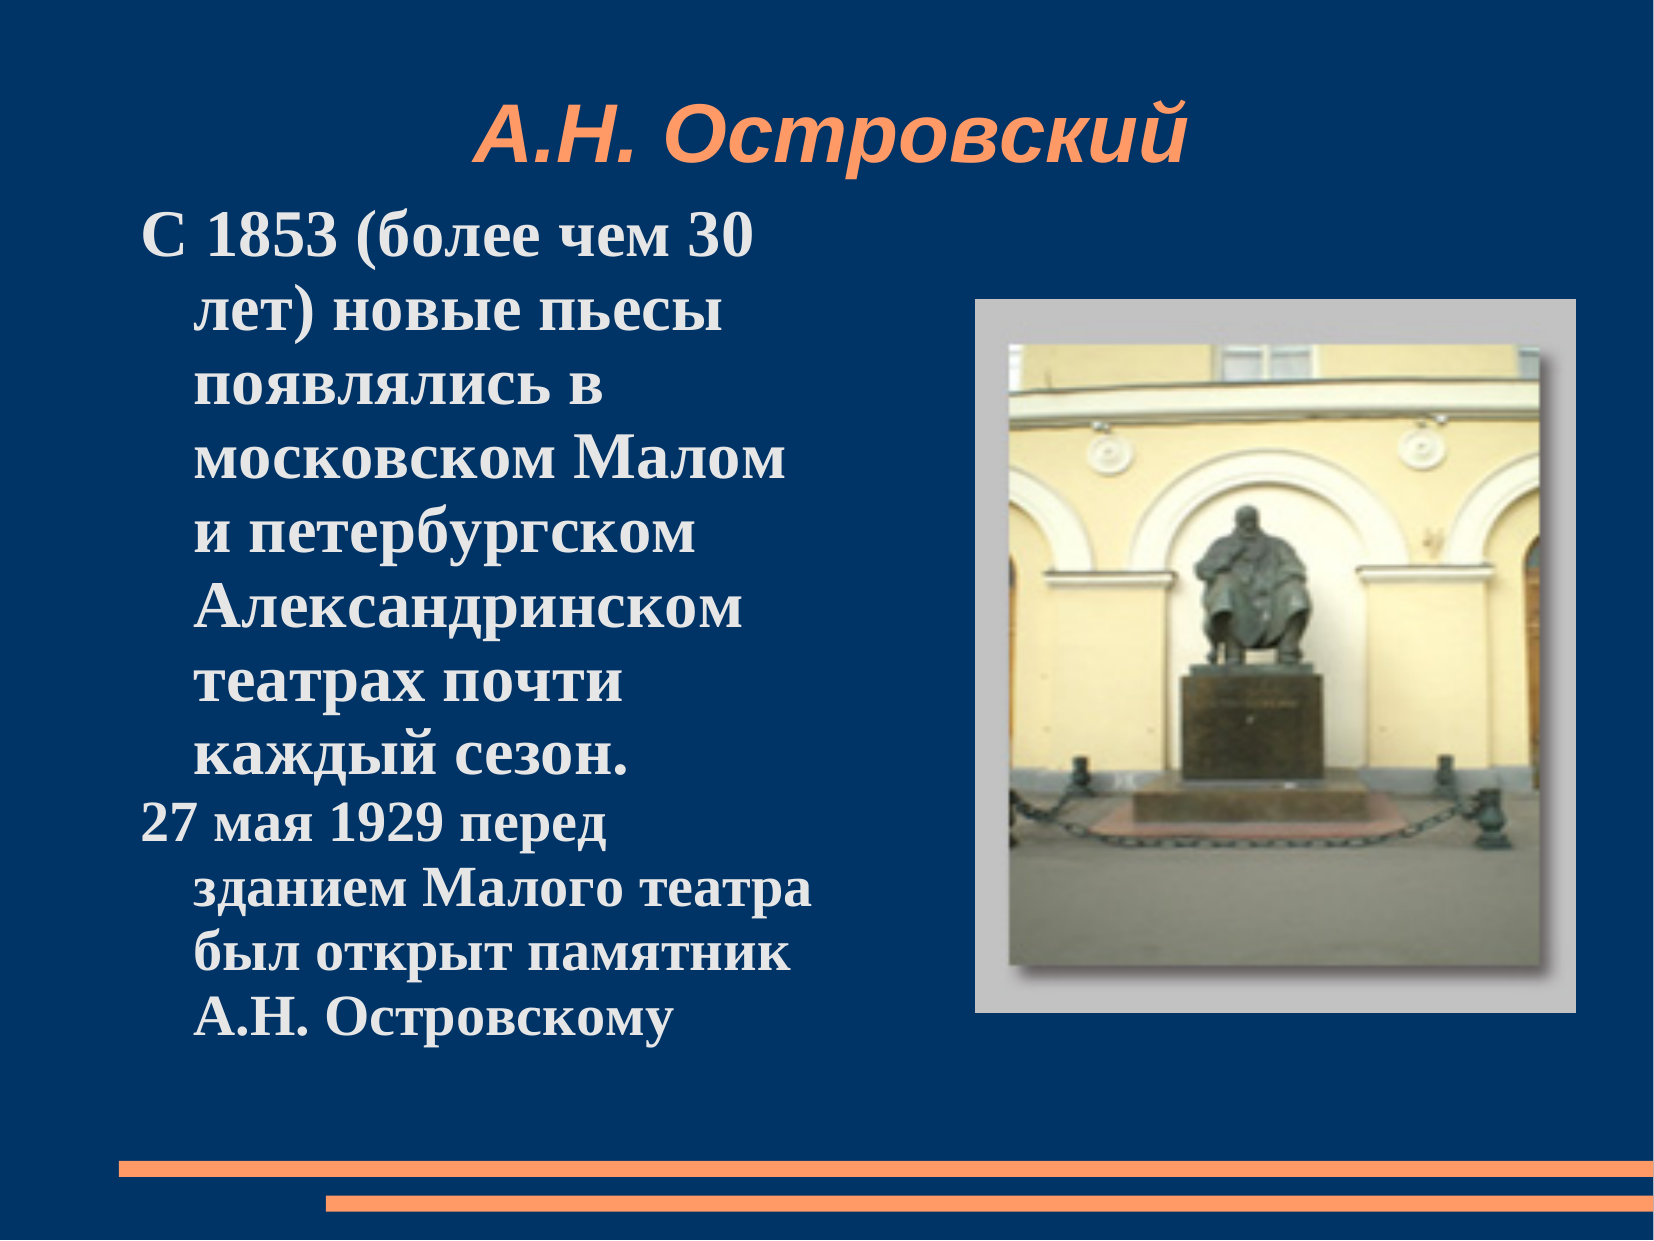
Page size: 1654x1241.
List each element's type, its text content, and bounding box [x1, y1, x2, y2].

picture [975, 299, 1576, 1013]
title А.Н. Островский [125, 37, 1538, 230]
list С 1853 (более чем 30 лет) новые пьесы появлялись в московском Малом и петербургском Александринском театрах почти каждый сезон. 27 мая 1929 перед зданием Малого театра был открыт памятник А.Н. Островскому [122, 197, 826, 1241]
